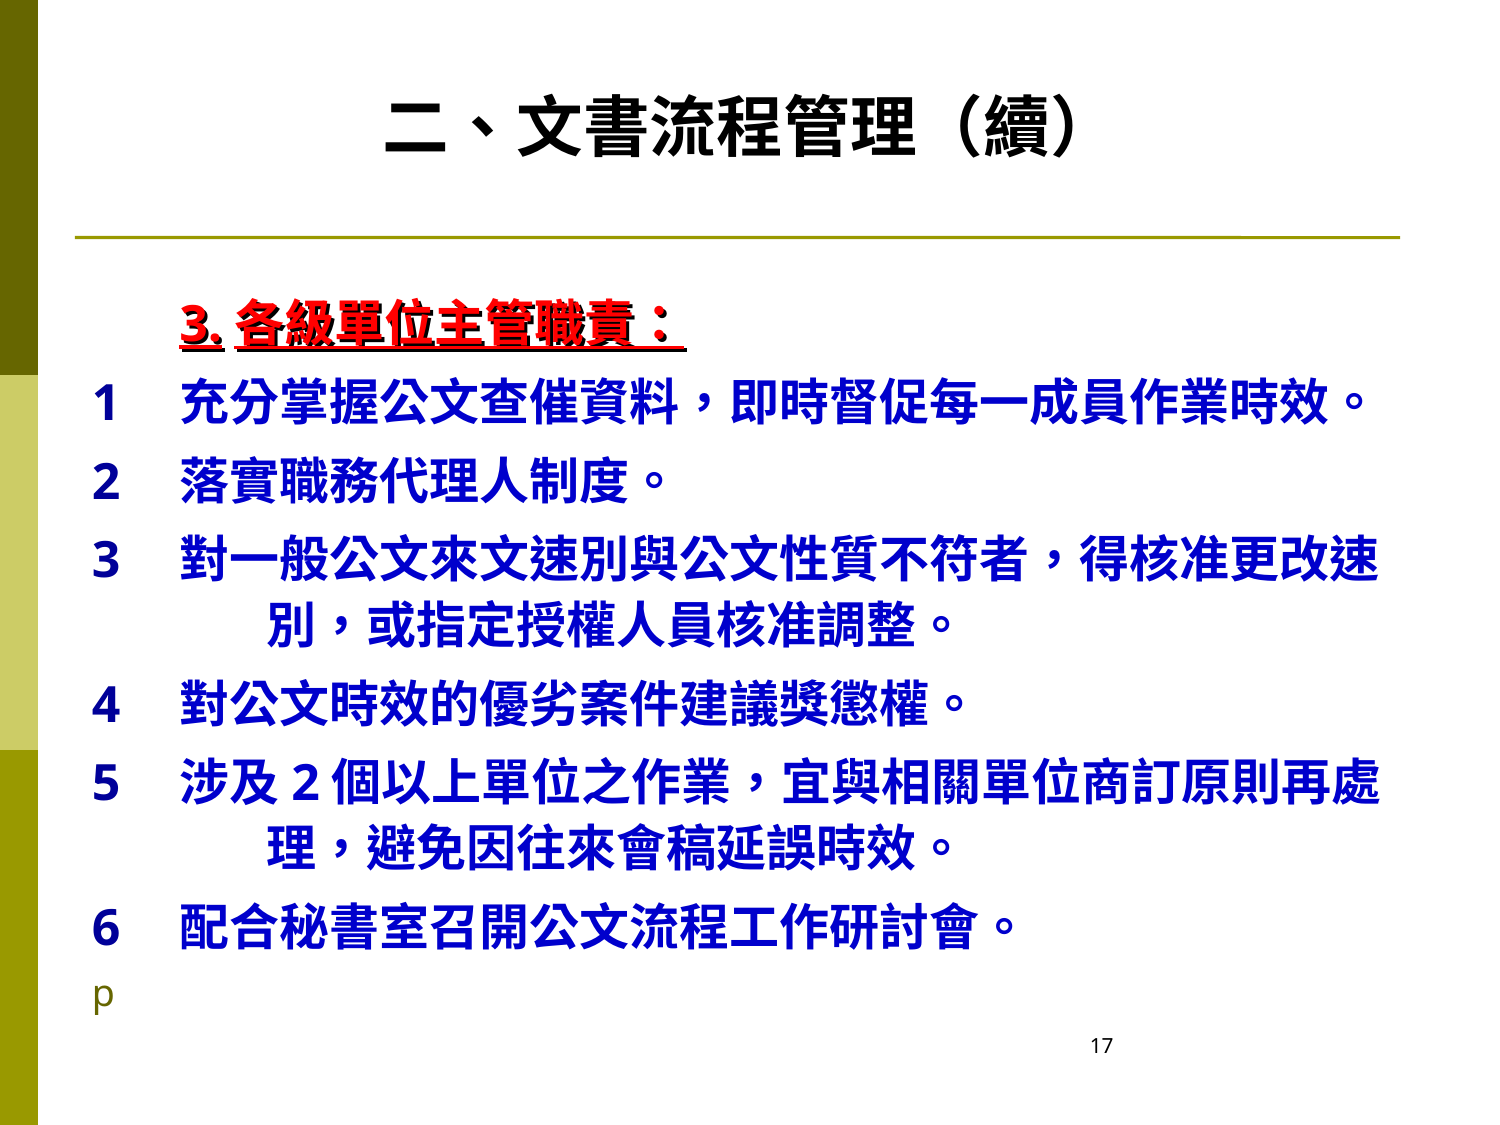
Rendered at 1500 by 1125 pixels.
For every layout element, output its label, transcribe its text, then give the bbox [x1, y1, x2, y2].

title 二、文書流程管理（續） [75, 45, 1426, 173]
list 3.各級單位主管職責： 充分掌握公文查催資料，即時督促每一成員作業時效。 落實職務代理人制度。 對一般公文來文速別與公文性質不符者，得核准更改速別，或指定授權人員核准調整。 對公文時效的優劣案件建議獎懲權。 涉及2個以上單位之作業，宜與相關單位商訂原則再處理，避免因往來會稿延誤時效。 配合秘書室召開公文流程工作研討會。 [76, 290, 1427, 1035]
text_box [1074, 1035, 1426, 1101]
